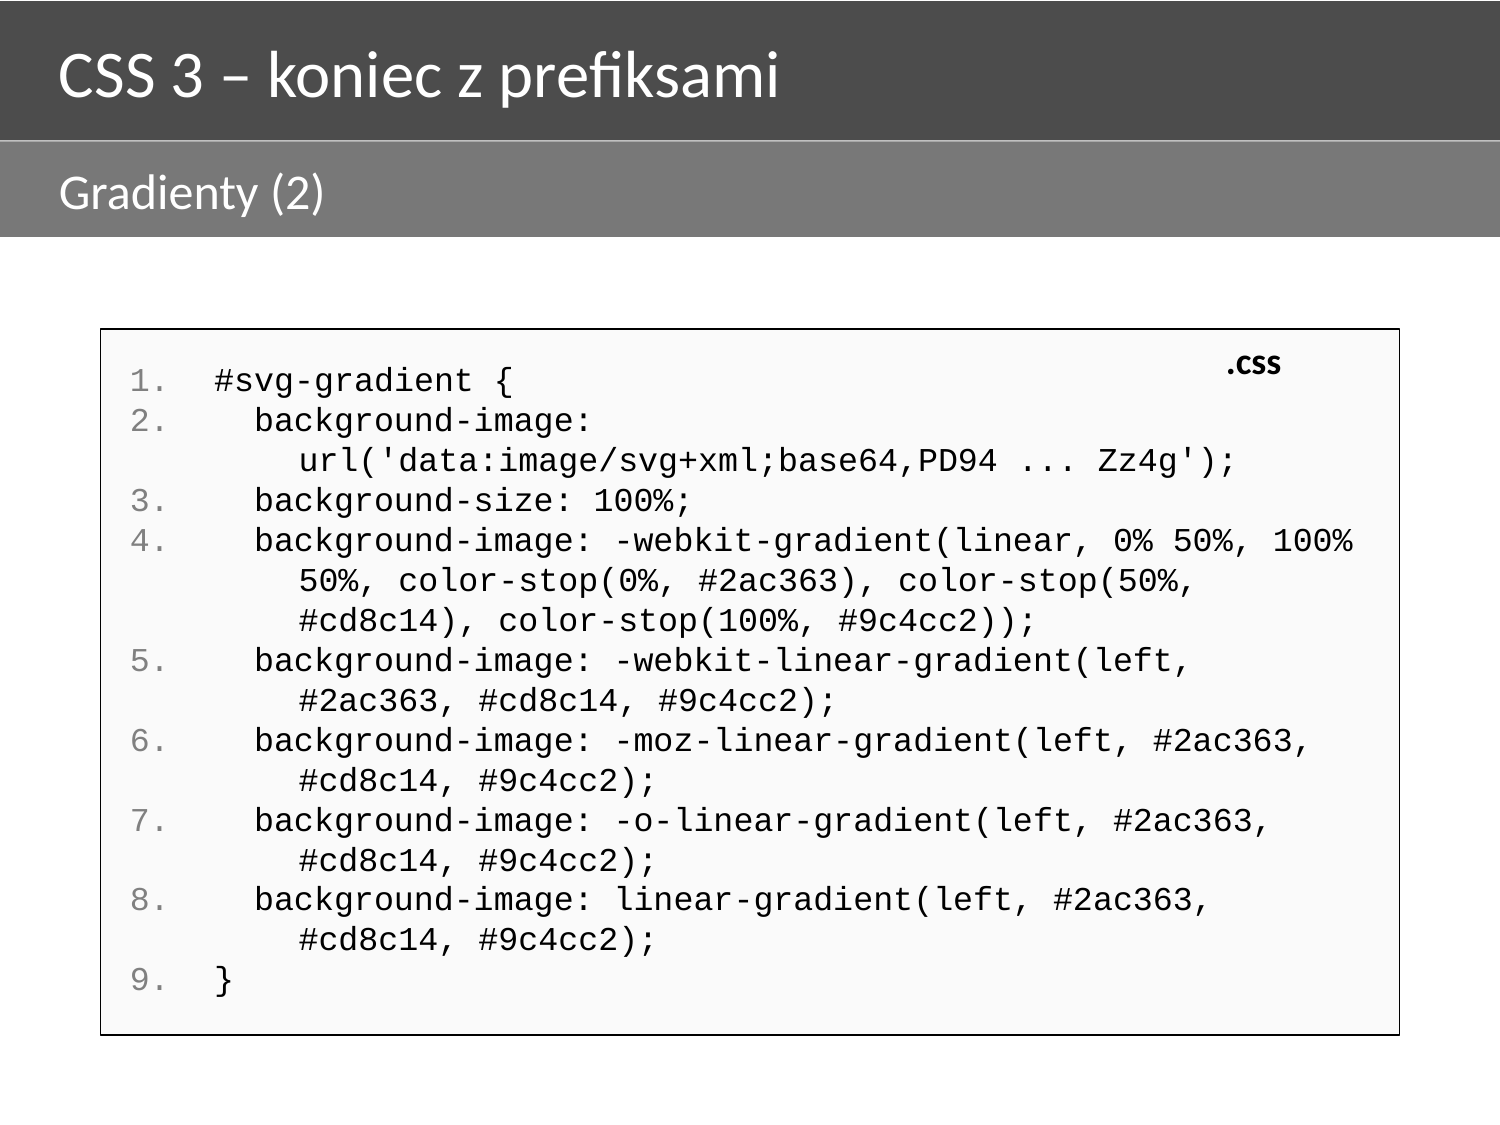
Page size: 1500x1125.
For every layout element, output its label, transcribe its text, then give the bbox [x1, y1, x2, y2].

text_box Gradienty (2) [0, 141, 1500, 237]
text_box CSS 3 – koniec z prefiksami [0, 1, 1500, 140]
text_box .css [1210, 329, 1400, 390]
text_box #svg-gradient { background-image: url('data:image/svg+xml;base64,PD94 ... Zz4g'); background-size: 100%; background-image: -webkit-gradient(linear, 0% 50%, 100% 50%, color-stop(0%, #2ac363), color-stop(50%, #cd8c14), color-stop(100%, #9c4cc2)); background-image: -webkit-linear-gradient(left, #2ac363, #cd8c14, #9c4cc2); background-image: -moz-linear-gradient(left, #2ac363, #cd8c14, #9c4cc2); background-image: -o-linear-gradient(left, #2ac363, #cd8c14, #9c4cc2); background-image: linear-gradient(left, #2ac363, #cd8c14, #9c4cc2); } [100, 329, 1400, 1036]
